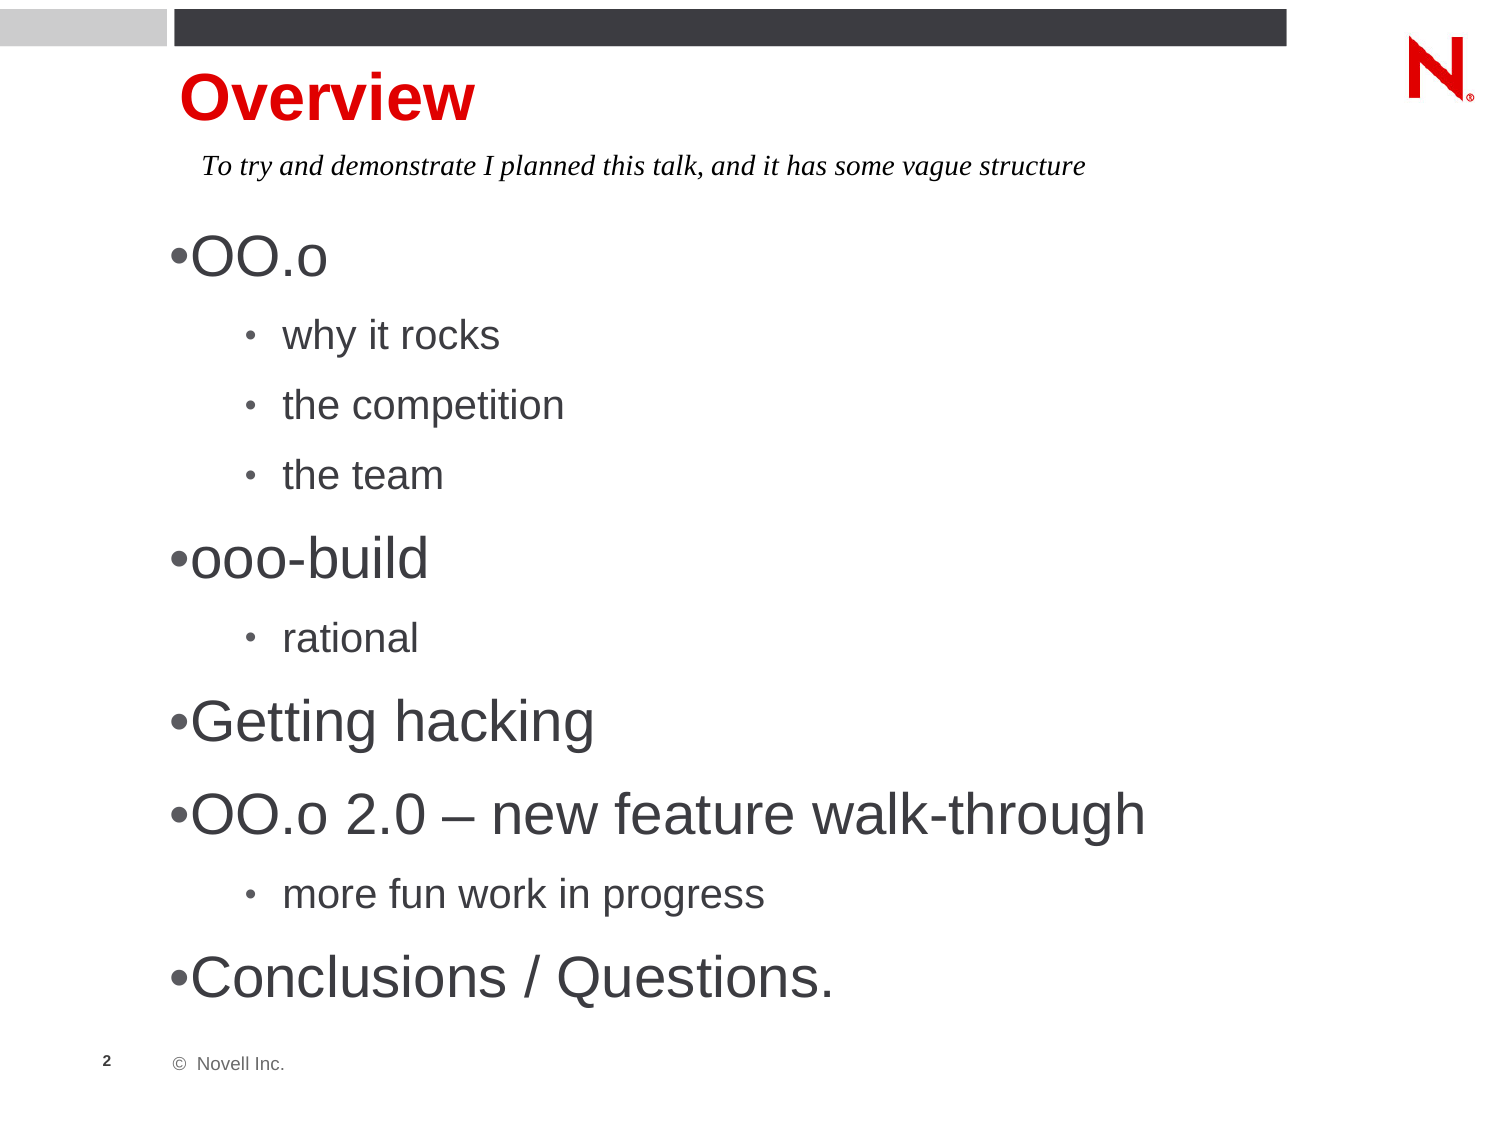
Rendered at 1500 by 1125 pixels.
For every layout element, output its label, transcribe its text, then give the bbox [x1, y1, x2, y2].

picture [1404, 32, 1477, 105]
title Overview [179, 52, 1313, 148]
text_box To try and demonstrate I planned this talk, and it has some vague structure [201, 149, 1185, 222]
list OO.o why it rocks the competition the team ooo-build rational Getting hacking OO.o 2.0 – new feature walk-through more fun work in progress Conclusions / Questions. [169, 206, 1443, 994]
